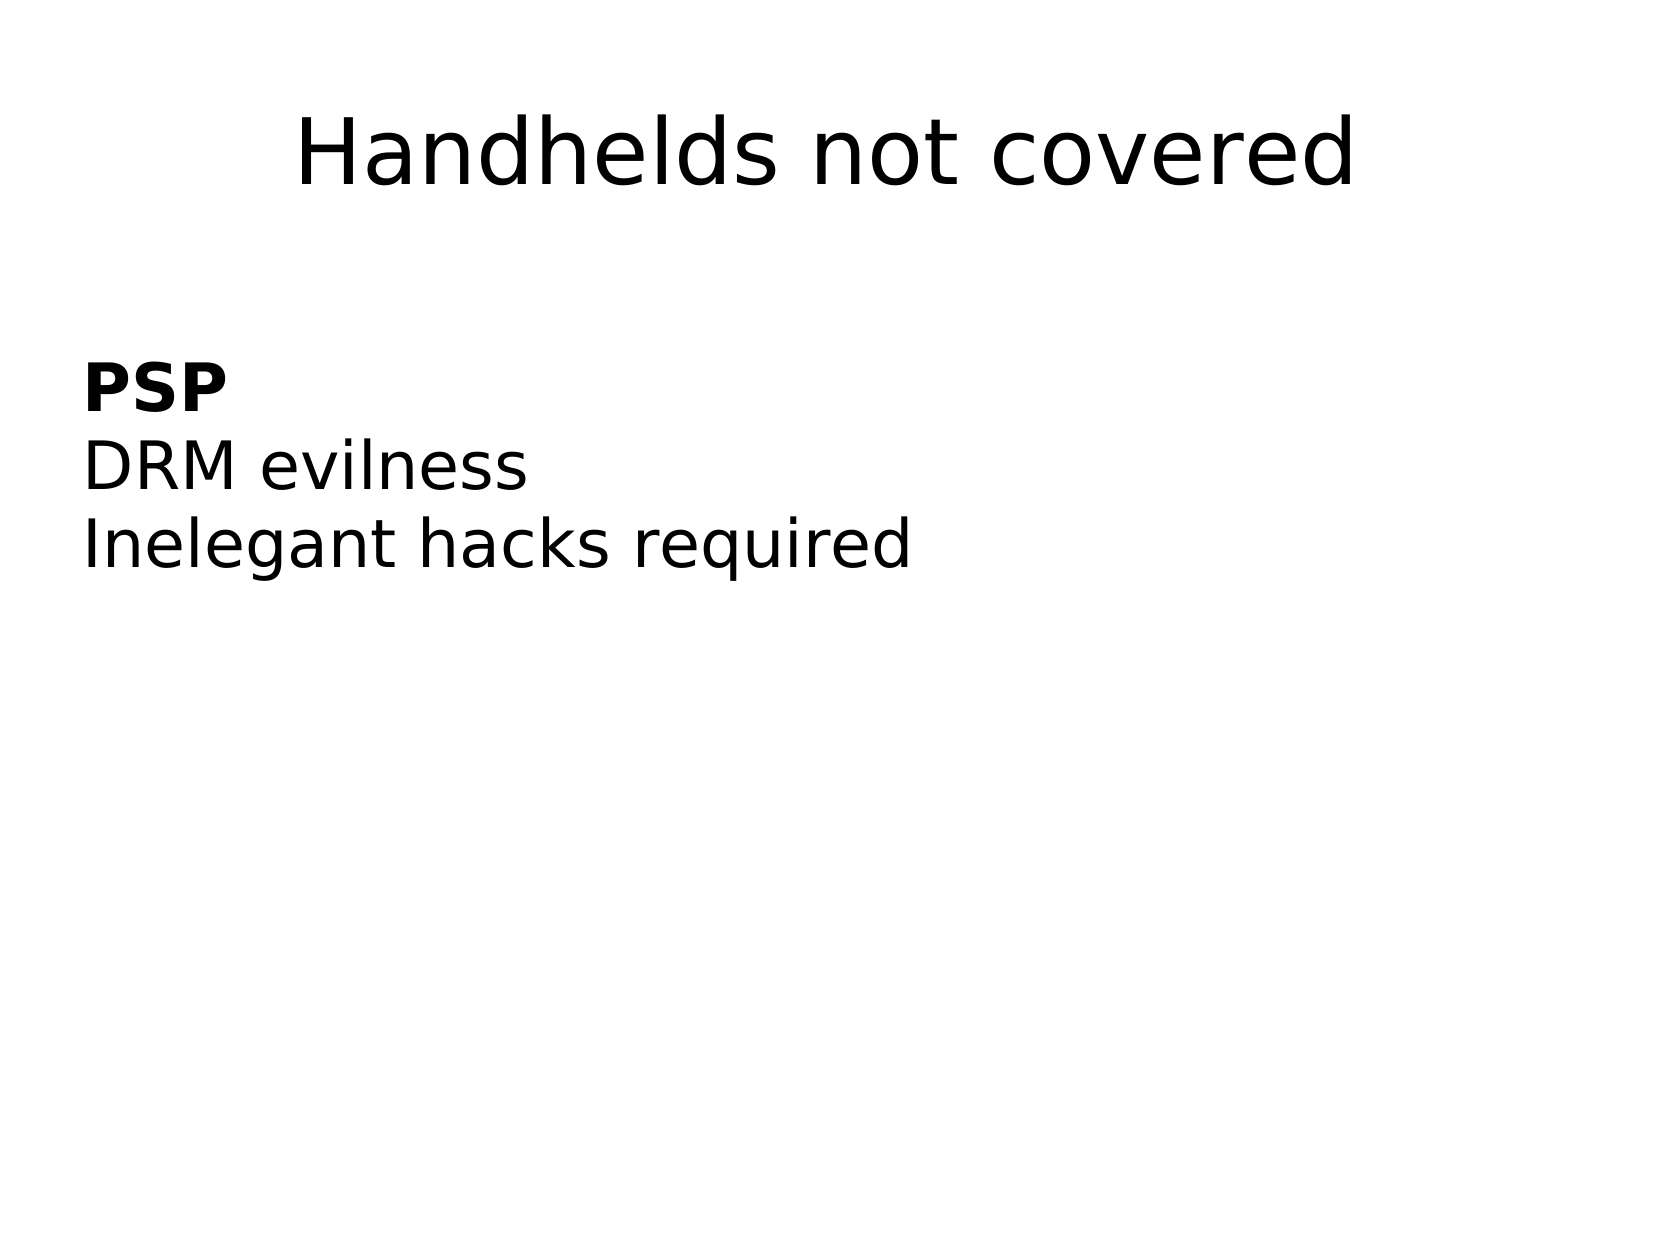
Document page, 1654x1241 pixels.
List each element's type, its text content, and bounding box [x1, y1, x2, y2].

subtitle PSP DRM evilness Inelegant hacks required GPLv3? Gameboy Advance 2.0 uCLinux sash shell essentially useless [82, 297, 1571, 1102]
title Handhelds not covered [82, 56, 1571, 250]
